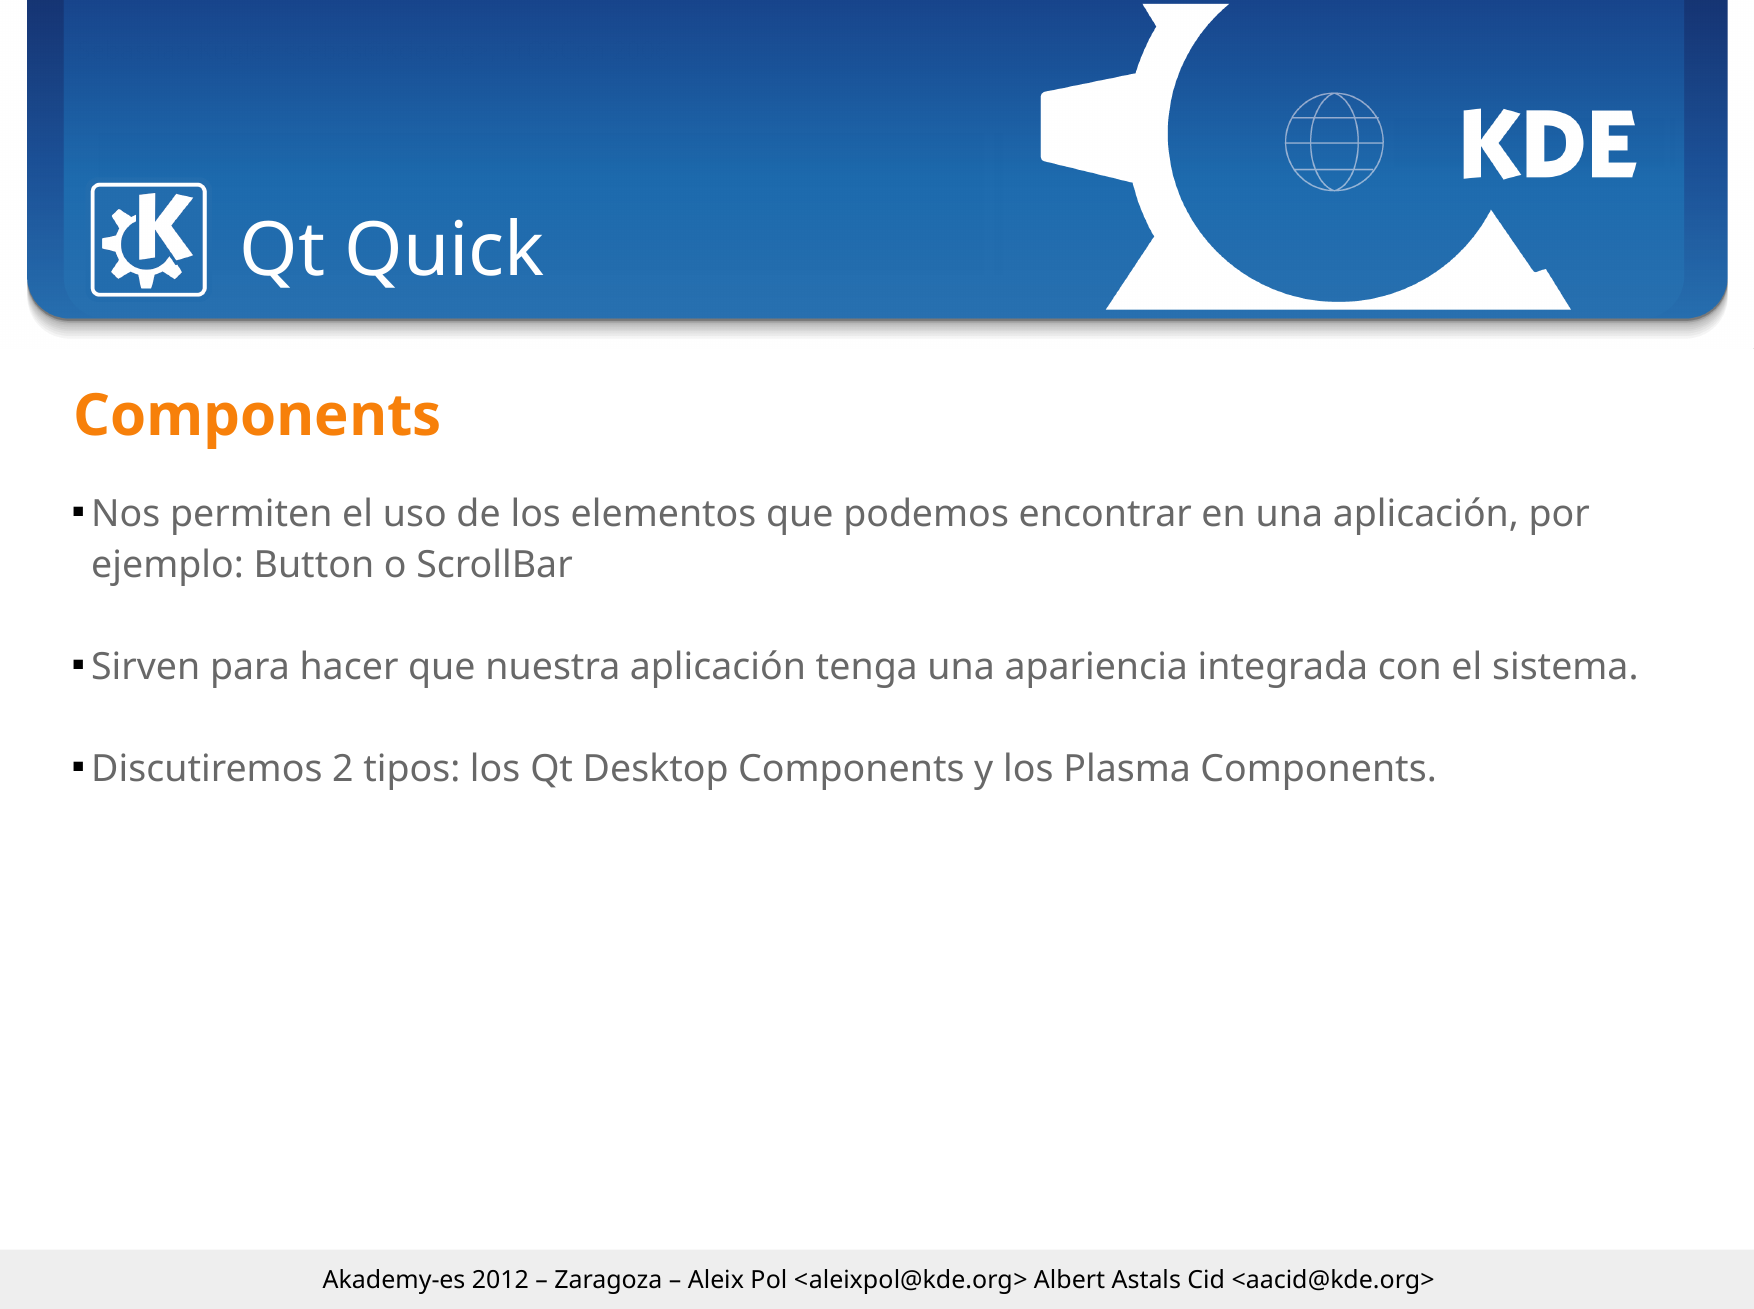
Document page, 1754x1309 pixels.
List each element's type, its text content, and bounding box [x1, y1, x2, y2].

picture [0, 0, 1754, 349]
text_box Components Nos permiten el uso de los elementos que podemos encontrar en una aplicación, por ejemplo: Button o ScrollBar Sirven para hacer que nuestra aplicación tenga una apariencia integrada con el sistema. Discutiremos 2 tipos: los Qt Desktop Components y los Plasma Components. [58, 366, 1683, 851]
